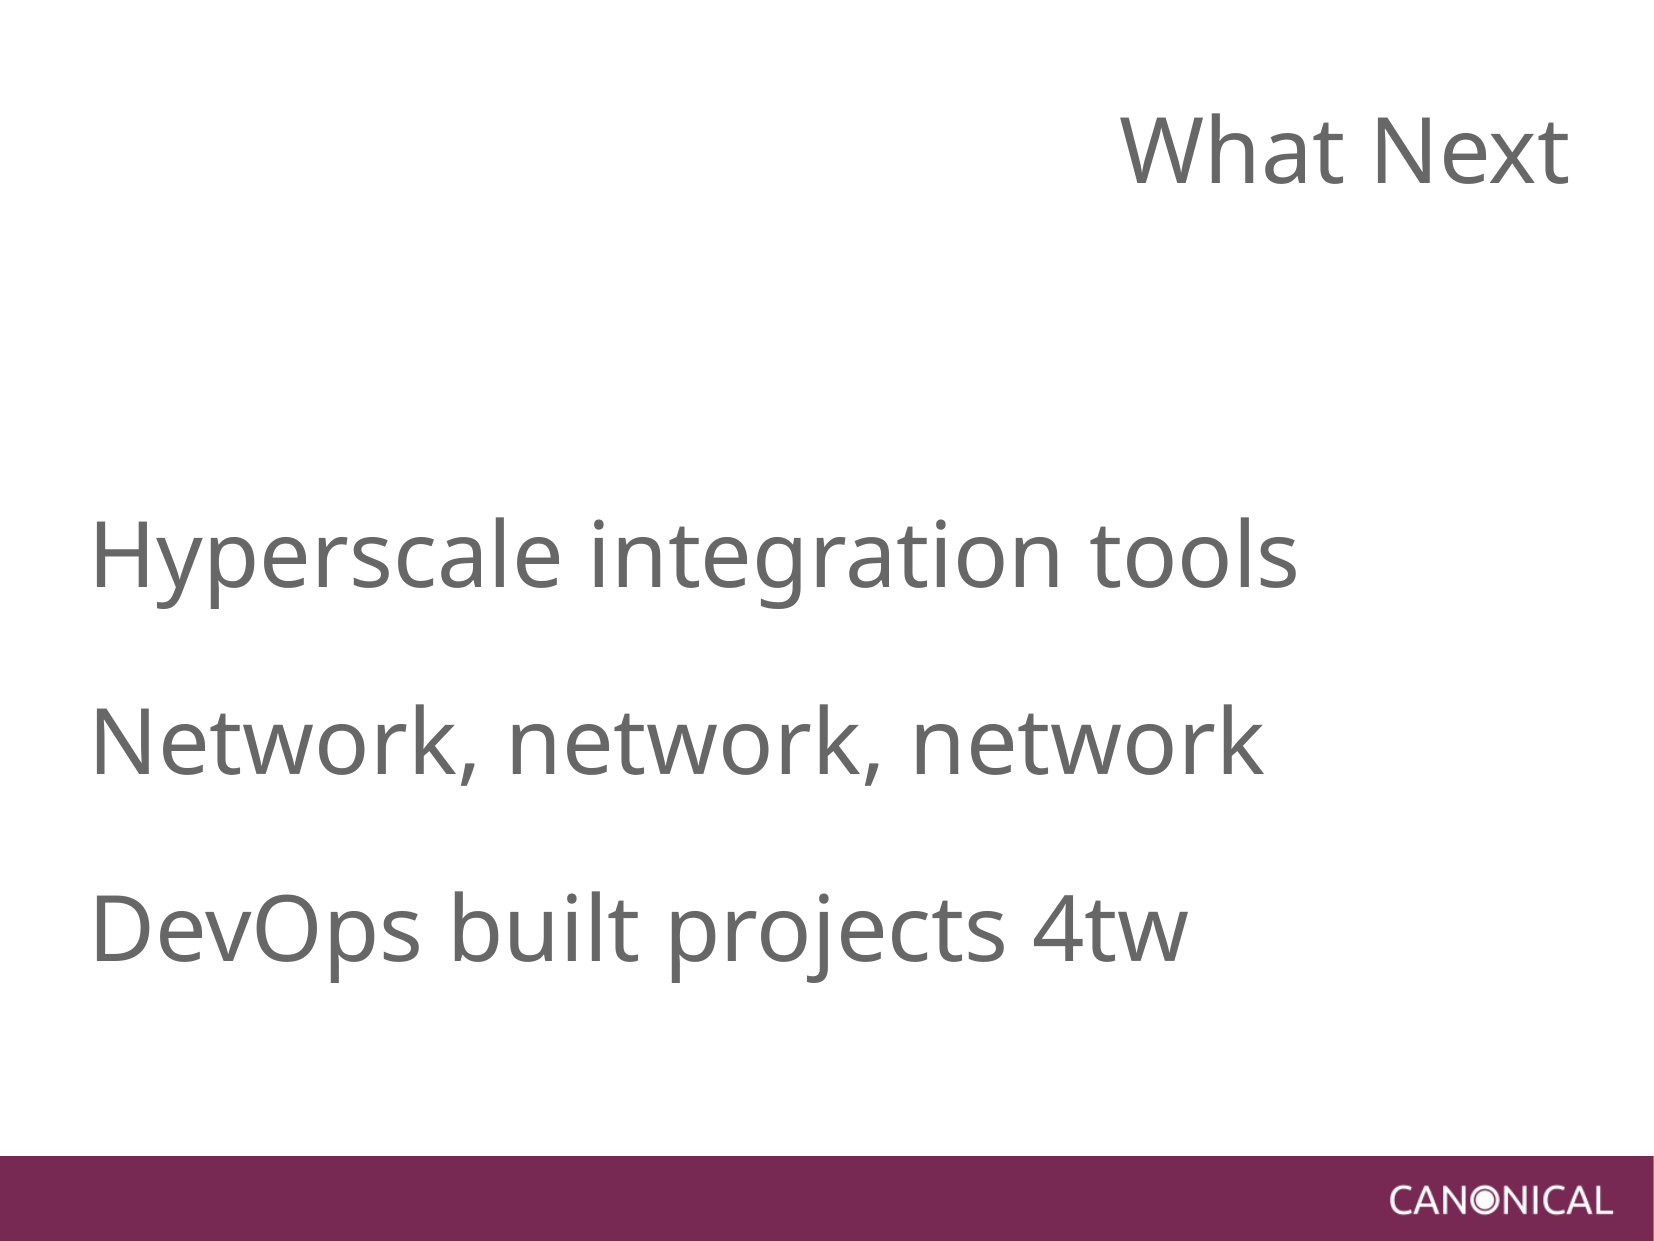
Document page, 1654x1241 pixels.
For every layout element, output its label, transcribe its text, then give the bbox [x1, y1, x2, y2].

text_box Hyperscale integration tools Network, network, network DevOps built projects 4tw [88, 354, 1577, 1123]
subtitle What Next [82, 56, 1571, 237]
picture [0, 1156, 1654, 1241]
